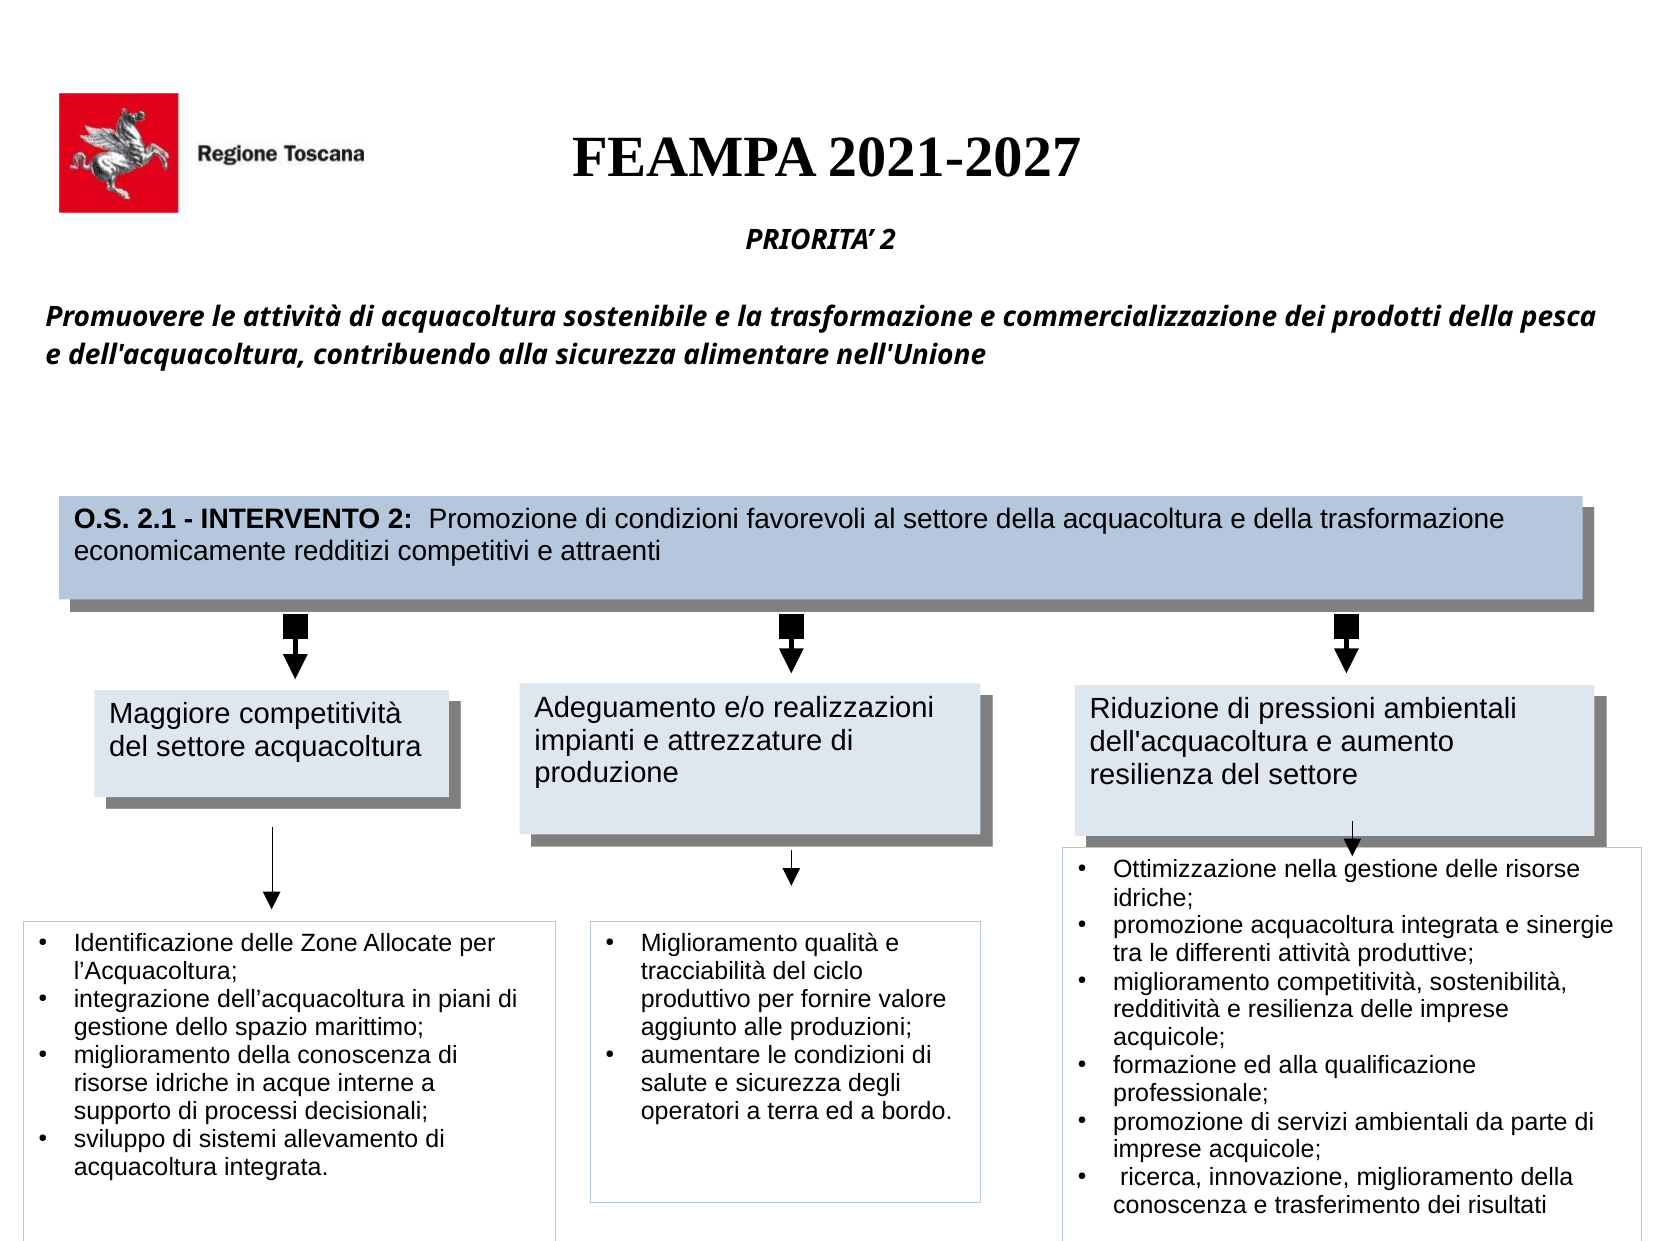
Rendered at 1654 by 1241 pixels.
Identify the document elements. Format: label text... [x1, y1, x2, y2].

text_box PRIORITA’ 2 Promuovere le attività di acquacoltura sostenibile e la trasformazione e commercializzazione dei prodotti della pesca e dell'acquacoltura, contribuendo alla sicurezza alimentare nell'Unione [30, 212, 1619, 454]
text_box Maggiore competitività del settore acquacoltura [94, 690, 449, 798]
text_box Ottimizzazione nella gestione delle risorse idriche; promozione acquacoltura integrata e sinergie tra le differenti attività produttive; miglioramento competitività, sostenibilità, redditività e resilienza delle imprese acquicole; formazione ed alla qualificazione professionale; promozione di servizi ambientali da parte di imprese acquicole; ricerca, innovazione, miglioramento della conoscenza e trasferimento dei risultati [1062, 847, 1642, 1241]
text_box Identificazione delle Zone Allocate per l’Acquacoltura; integrazione dell’acquacoltura in piani di gestione dello spazio marittimo; miglioramento della conoscenza di risorse idriche in acque interne a supporto di processi decisionali; sviluppo di sistemi allevamento di acquacoltura integrata. [23, 921, 556, 1241]
picture [59, 93, 367, 212]
title FEAMPA 2021-2027 [82, 49, 1571, 212]
text_box Adeguamento e/o realizzazioni impianti e attrezzature di produzione [519, 683, 981, 835]
text_box Miglioramento qualità e tracciabilità del ciclo produttivo per fornire valore aggiunto alle produzioni; aumentare le condizioni di salute e sicurezza degli operatori a terra ed a bordo. [590, 921, 981, 1203]
text_box O.S. 2.1 - INTERVENTO 2: Promozione di condizioni favorevoli al settore della acquacoltura e della trasformazione economicamente redditizi competitivi e attraenti [59, 496, 1583, 600]
text_box Riduzione di pressioni ambientali dell'acquacoltura e aumento resilienza del settore [1074, 685, 1595, 836]
